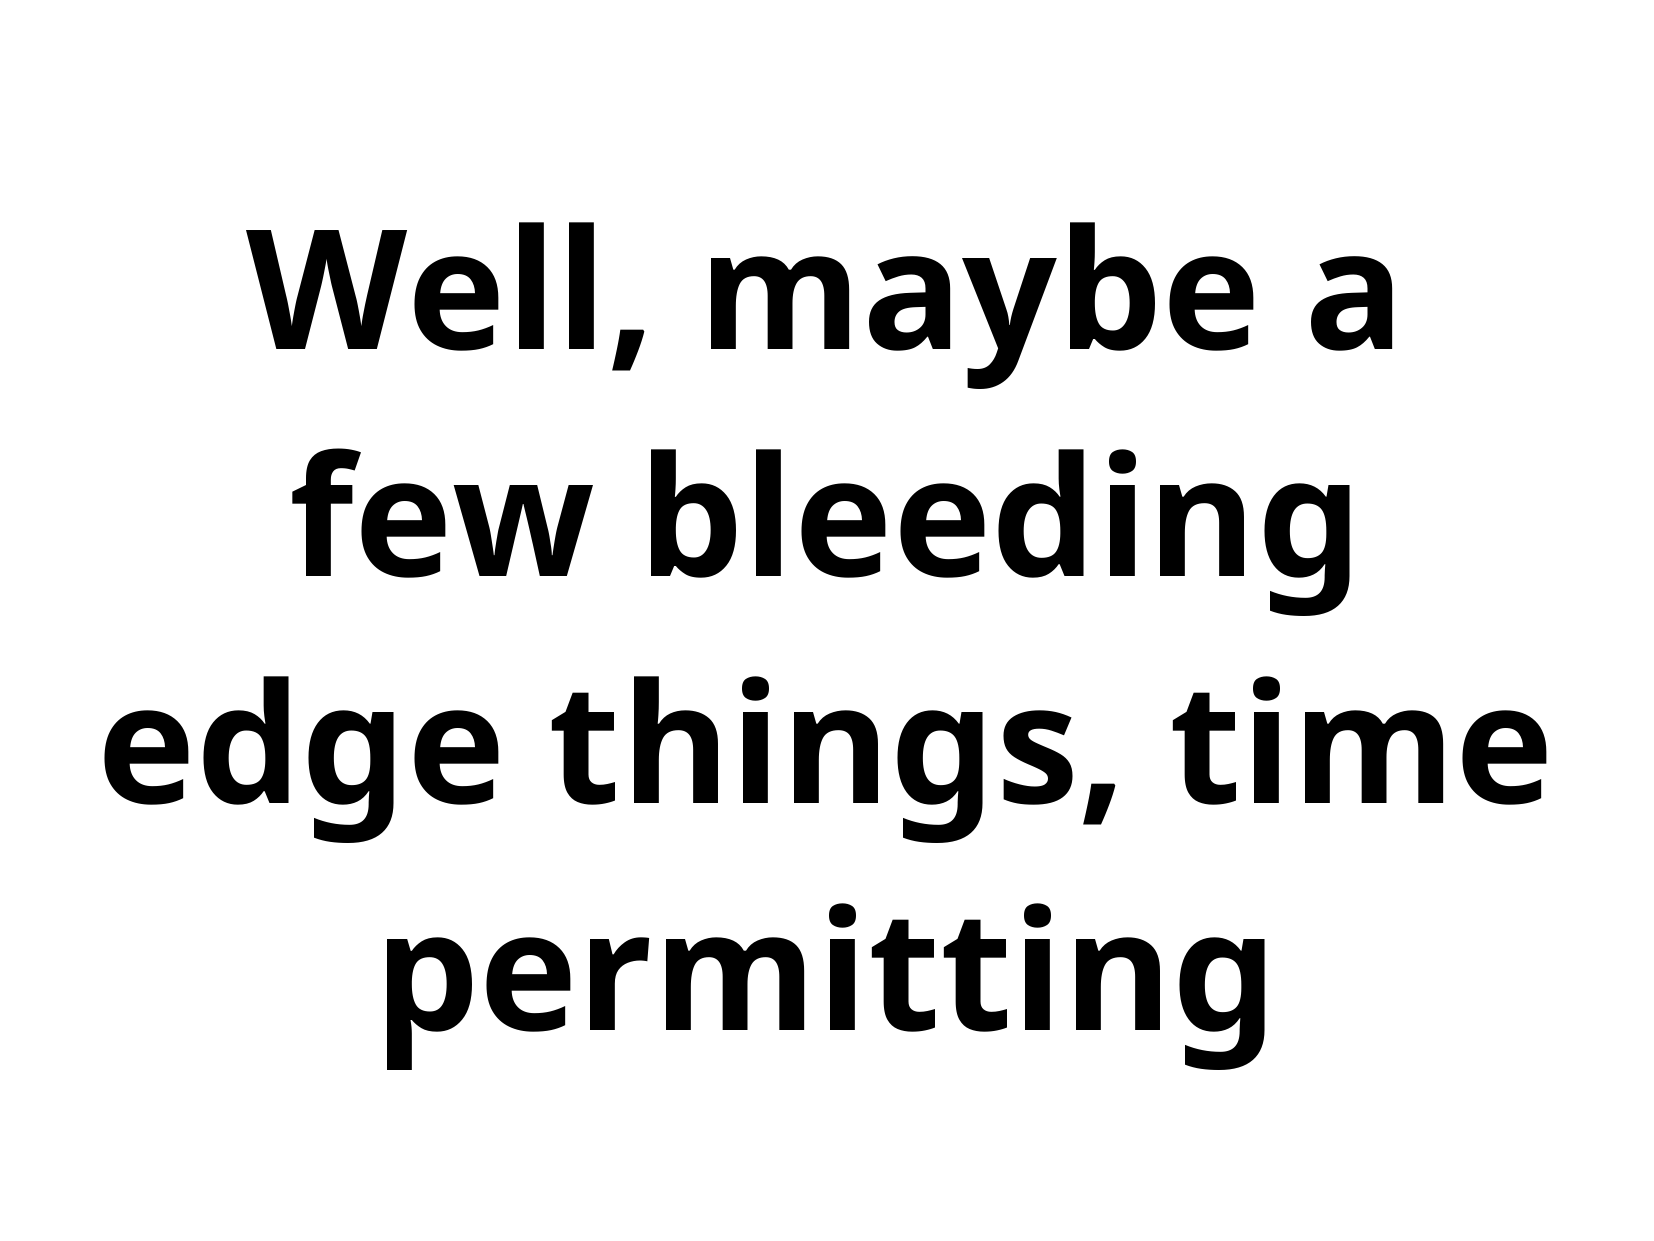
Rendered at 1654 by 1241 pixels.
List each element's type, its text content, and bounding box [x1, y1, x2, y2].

title Well, maybe a few bleeding edge things, time permitting [82, 49, 1571, 1201]
